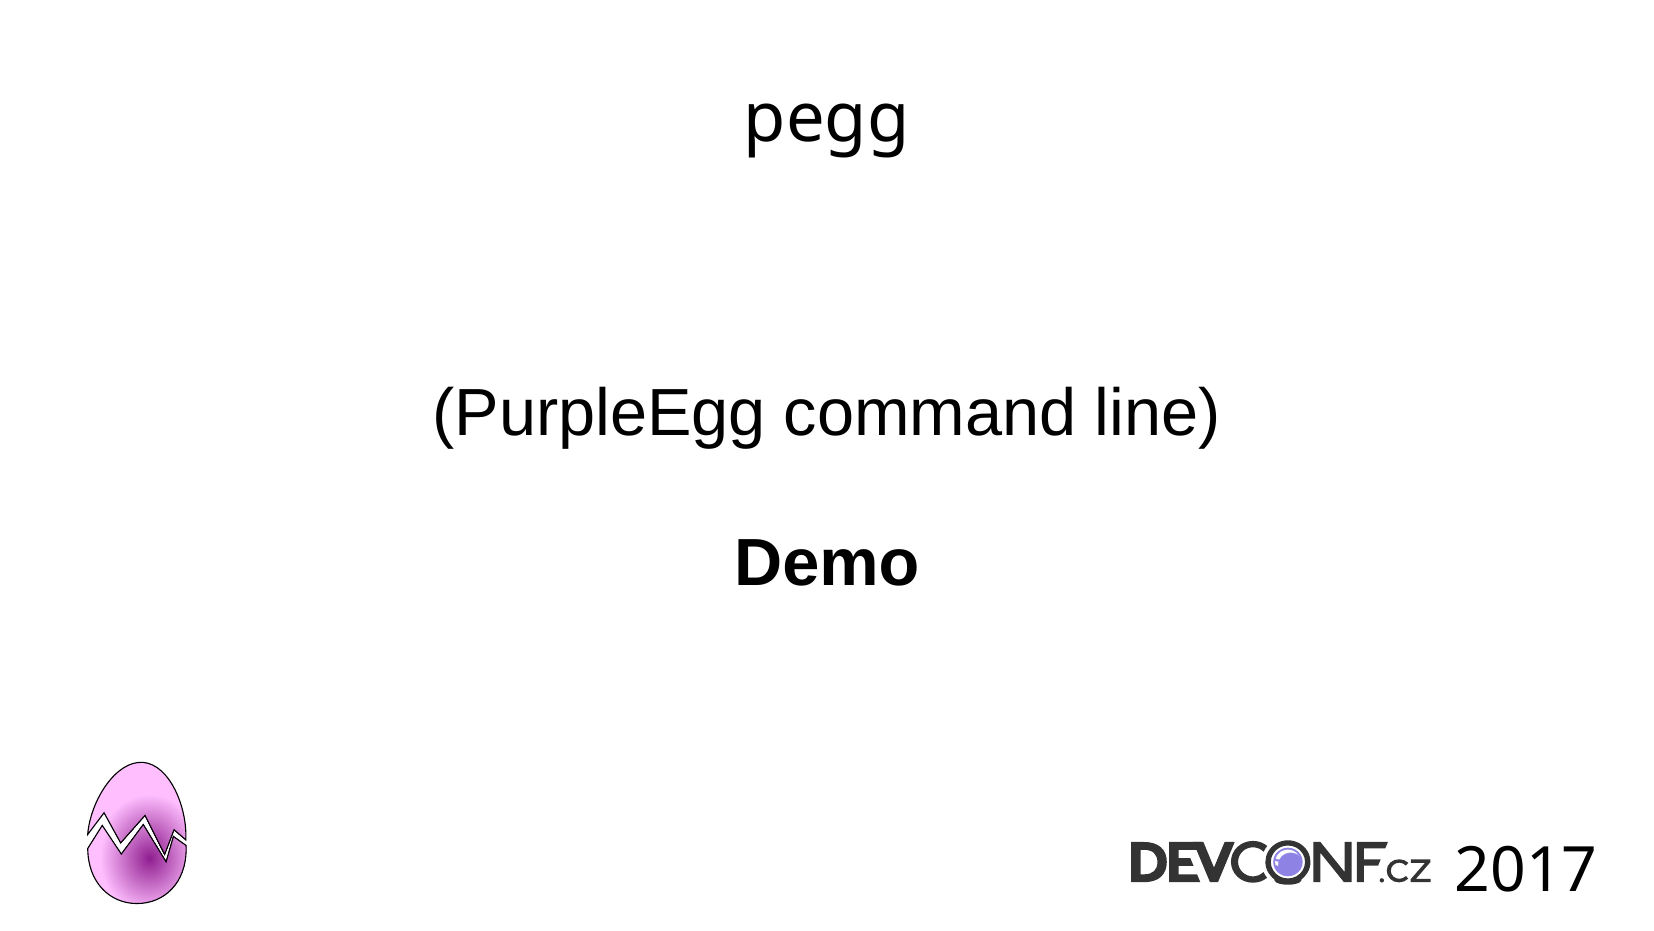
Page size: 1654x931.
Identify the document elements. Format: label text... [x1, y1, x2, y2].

subtitle (PurpleEgg command line) Demo [82, 217, 1571, 758]
title pegg [82, 37, 1571, 193]
